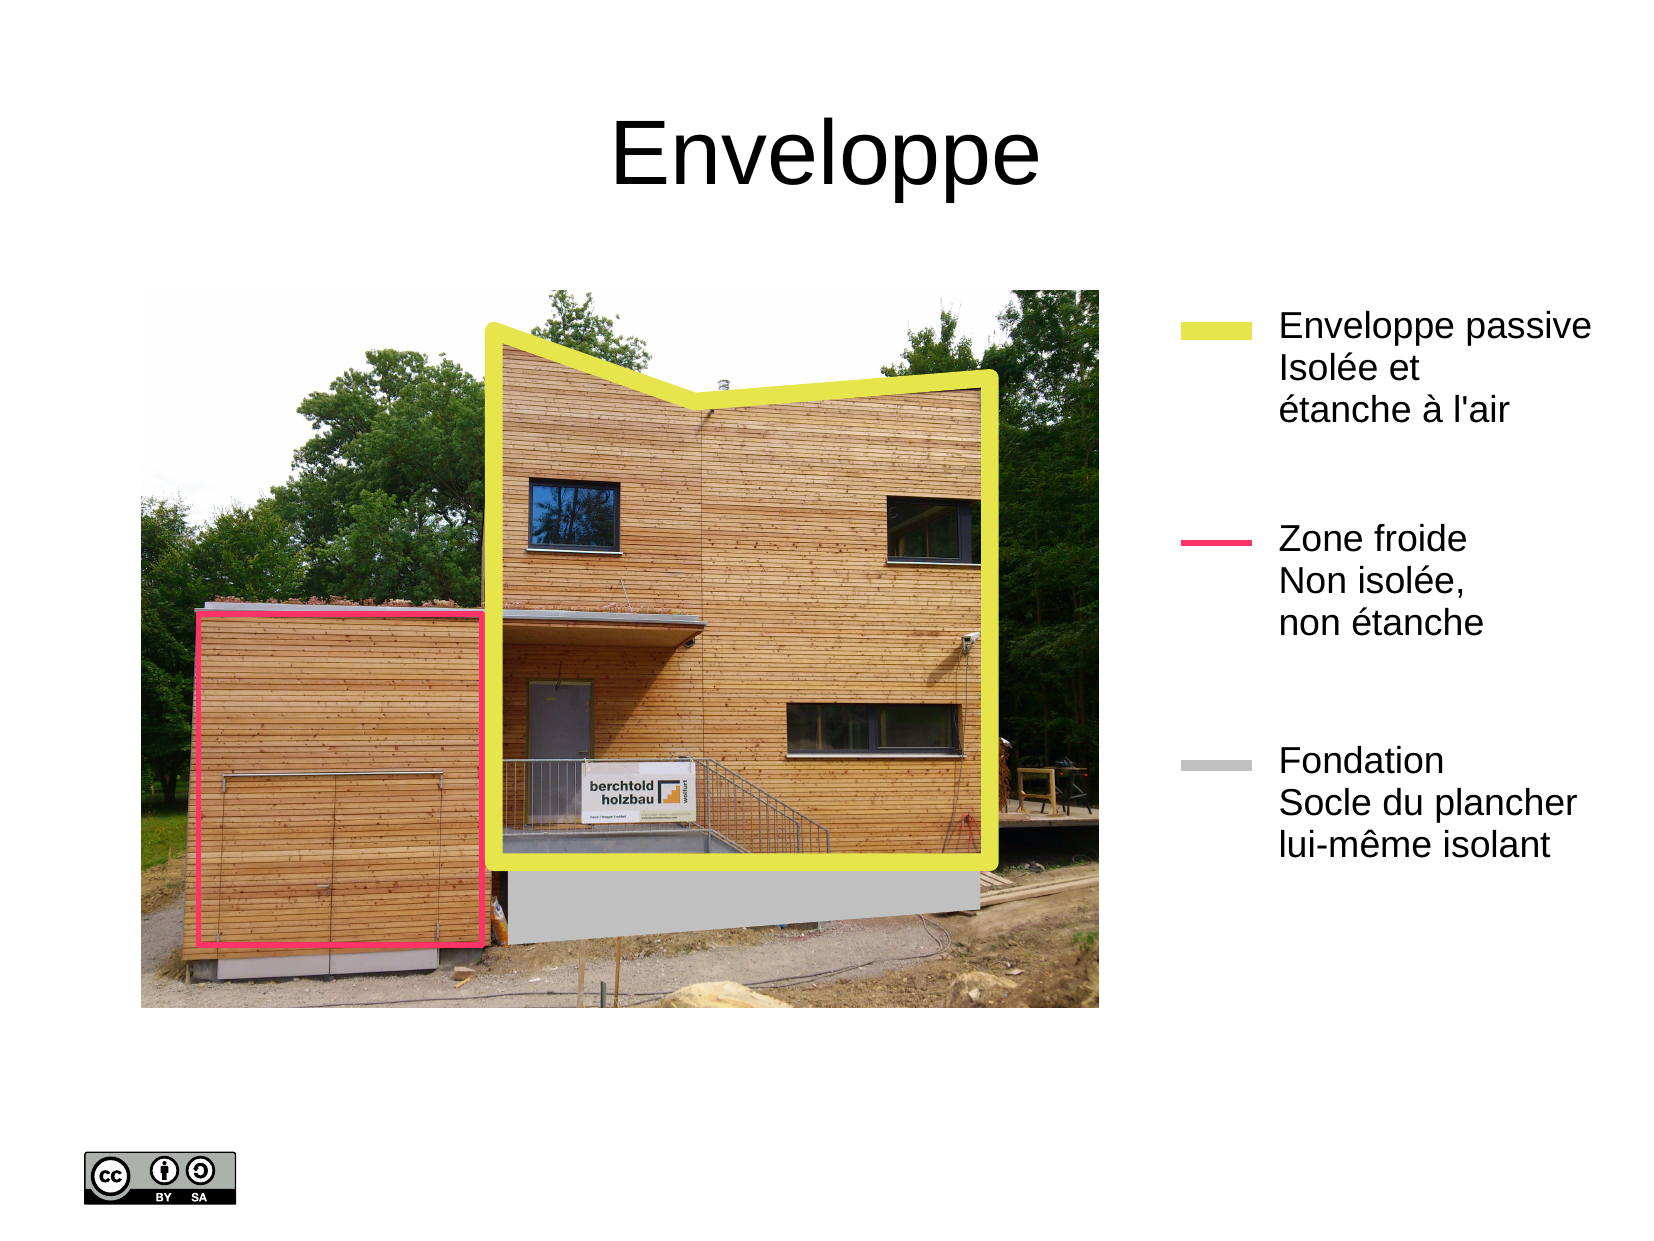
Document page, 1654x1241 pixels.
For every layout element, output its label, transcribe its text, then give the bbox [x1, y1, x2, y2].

picture [141, 290, 1099, 1008]
title Enveloppe [82, 49, 1571, 257]
text_box Enveloppe passive Isolée et étanche à l'air [1263, 297, 1608, 439]
text_box Fondation Socle du plancher lui-même isolant [1263, 732, 1593, 874]
text_box Zone froide Non isolée, non étanche [1263, 510, 1500, 651]
text_box [507, 872, 981, 945]
